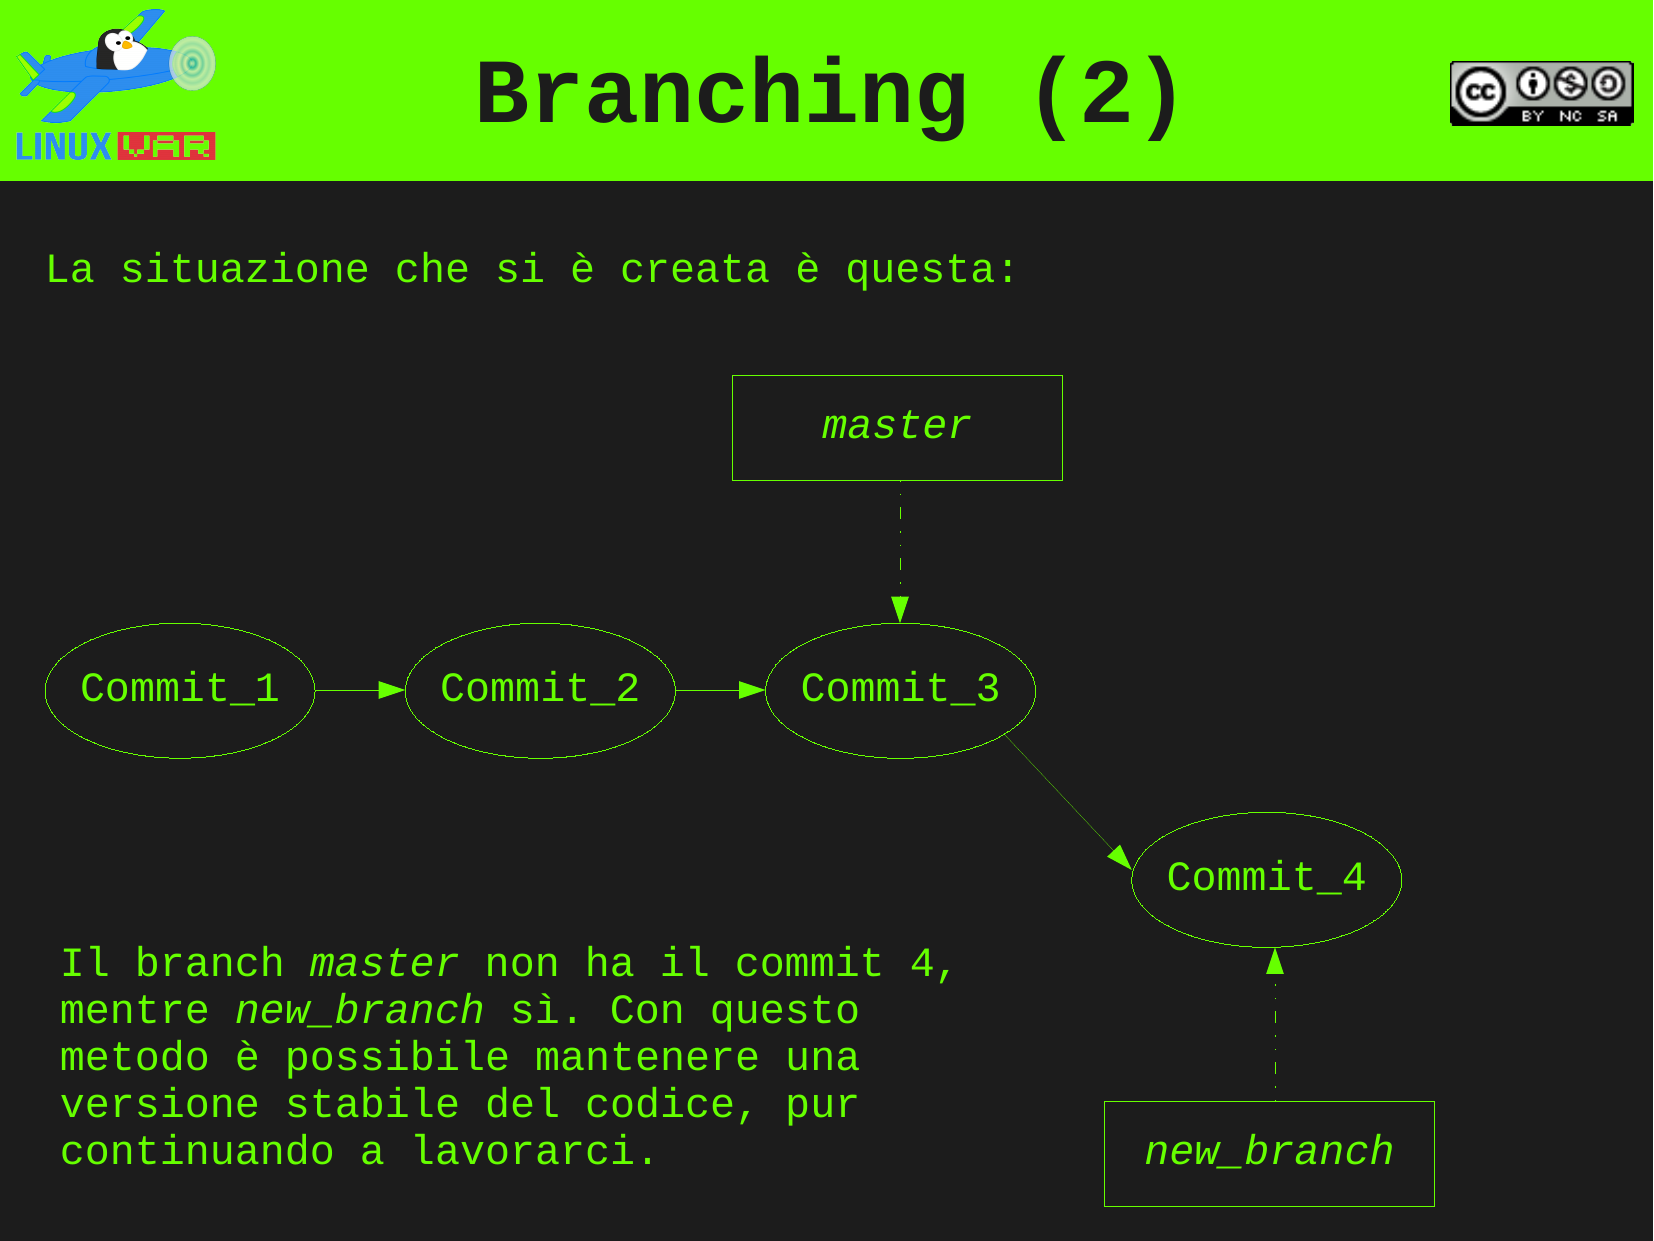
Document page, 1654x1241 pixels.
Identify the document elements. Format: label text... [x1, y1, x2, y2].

text_box master [732, 375, 1063, 481]
text_box Commit_3 [765, 623, 1036, 759]
text_box Il branch master non ha il commit 4, mentre new_branch sì. Con questo metodo è possibile mantenere una versione stabile del codice, pur continuando a lavorarci. [45, 825, 976, 1186]
text_box new_branch [1104, 1101, 1435, 1207]
text_box [0, 0, 1653, 181]
text_box Commit_1 [45, 623, 316, 759]
picture [1450, 61, 1634, 126]
text_box La situazione che si è creata è questa: [30, 240, 1606, 331]
picture [16, 9, 216, 160]
text_box Branching (2) [216, 39, 1471, 158]
text_box Commit_4 [1131, 812, 1402, 948]
text_box Commit_2 [405, 623, 676, 759]
